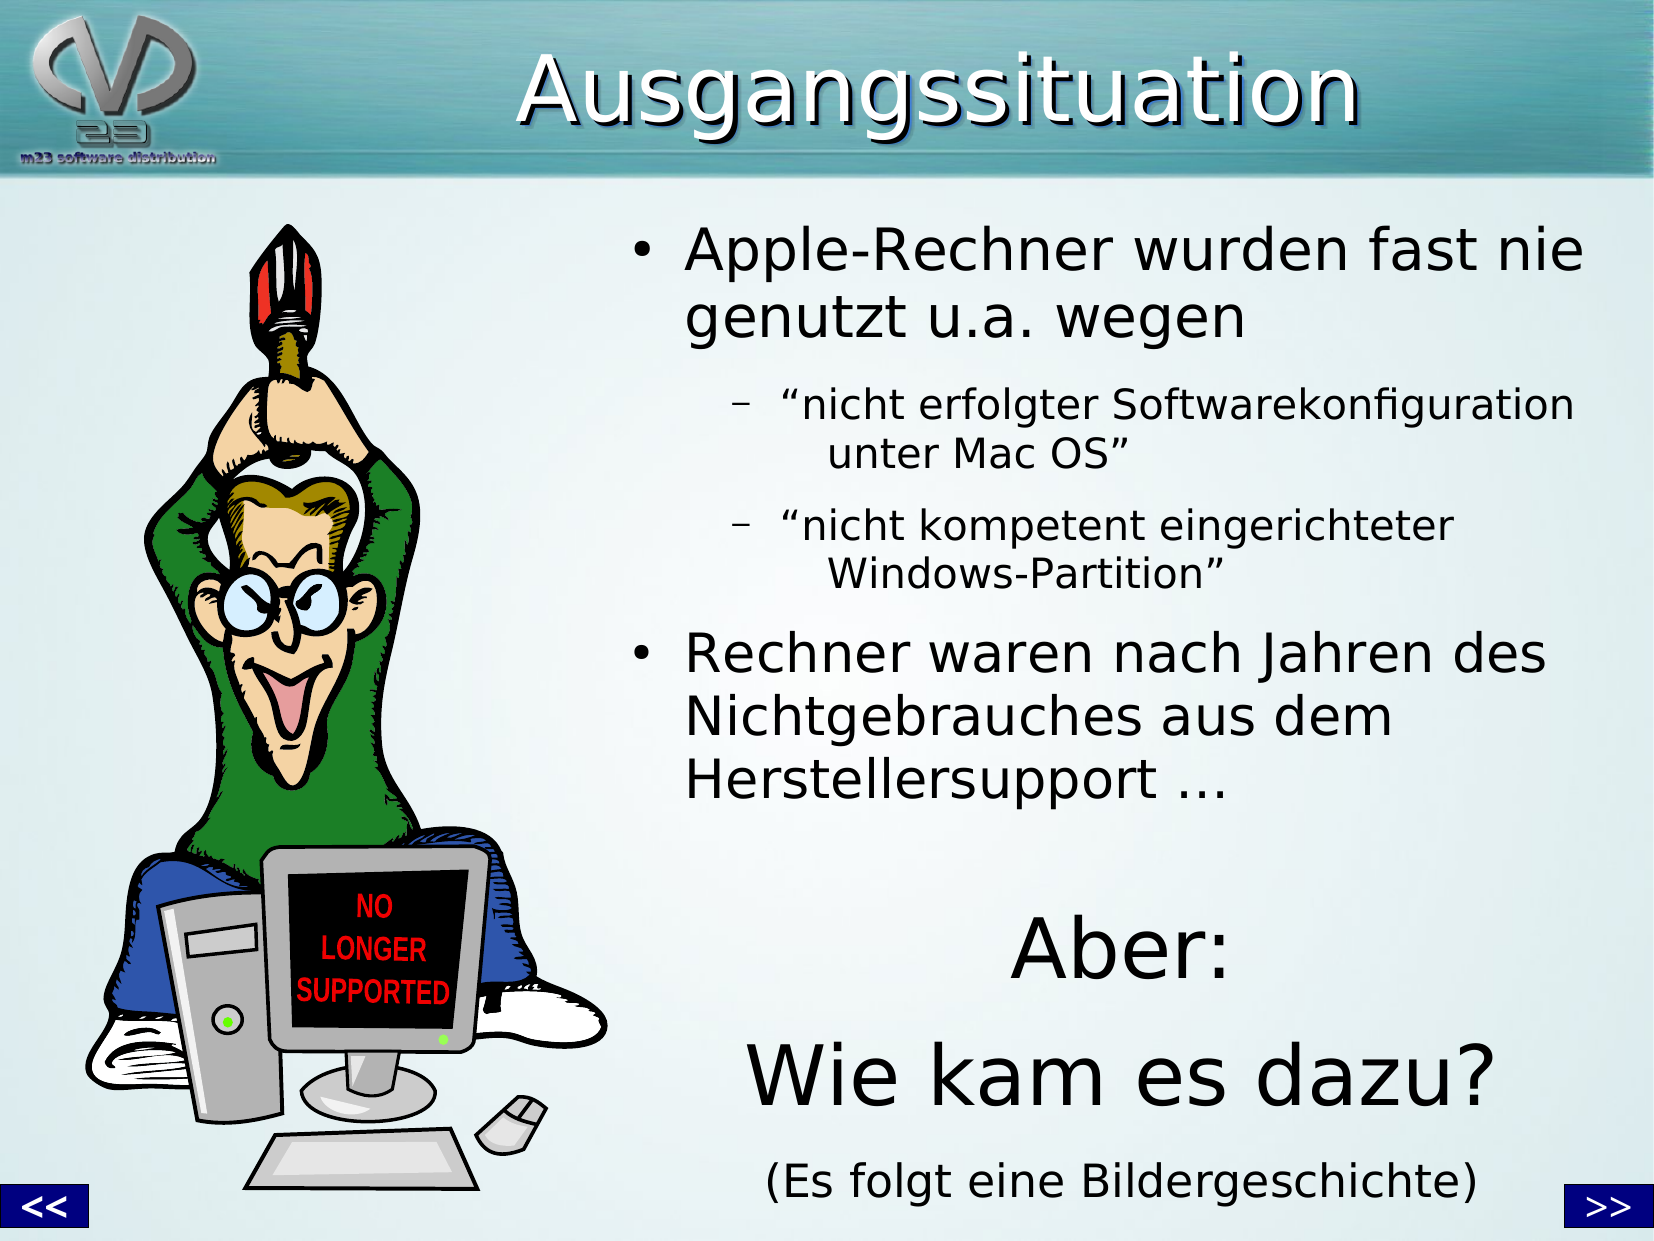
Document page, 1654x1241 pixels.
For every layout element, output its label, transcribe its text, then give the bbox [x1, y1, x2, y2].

title Ausgangssituation [224, 2, 1654, 178]
list Apple-Rechner wurden fast nie genutzt u.a. wegen “nicht erfolgter Softwarekonfiguration unter Mac OS” “nicht kompetent eingerichteter Windows-Partition” Rechner waren nach Jahren des Nichtgebrauches aus dem Herstellersupport … Aber: Wie kam es dazu? (Es folgt eine Bildergeschichte) [625, 216, 1619, 1209]
picture [0, 0, 1654, 1241]
